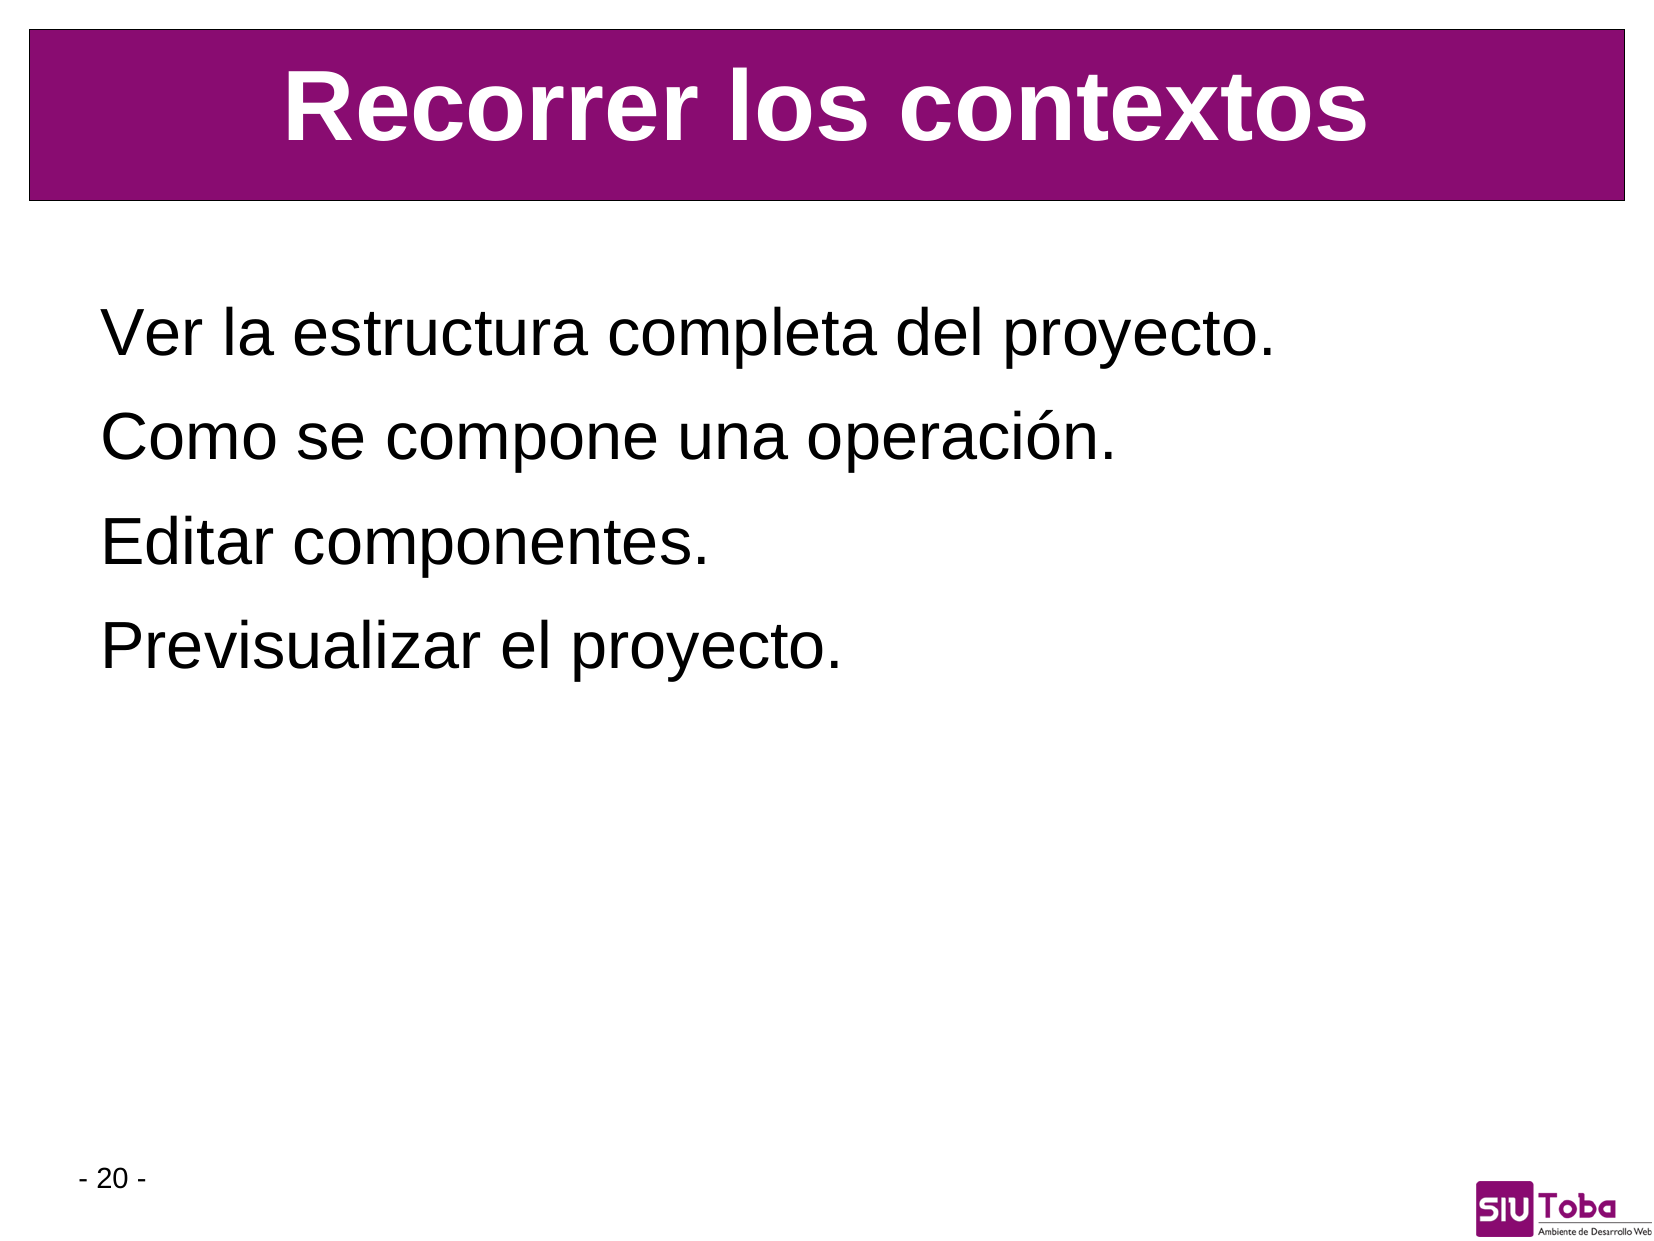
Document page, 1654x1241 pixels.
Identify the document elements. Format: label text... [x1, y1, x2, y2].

list Ver la estructura completa del proyecto. Como se compone una operación. Editar componentes. Previsualizar el proyecto. [82, 295, 1565, 1013]
title Recorrer los contextos [59, 47, 1595, 166]
picture [1476, 1181, 1652, 1237]
